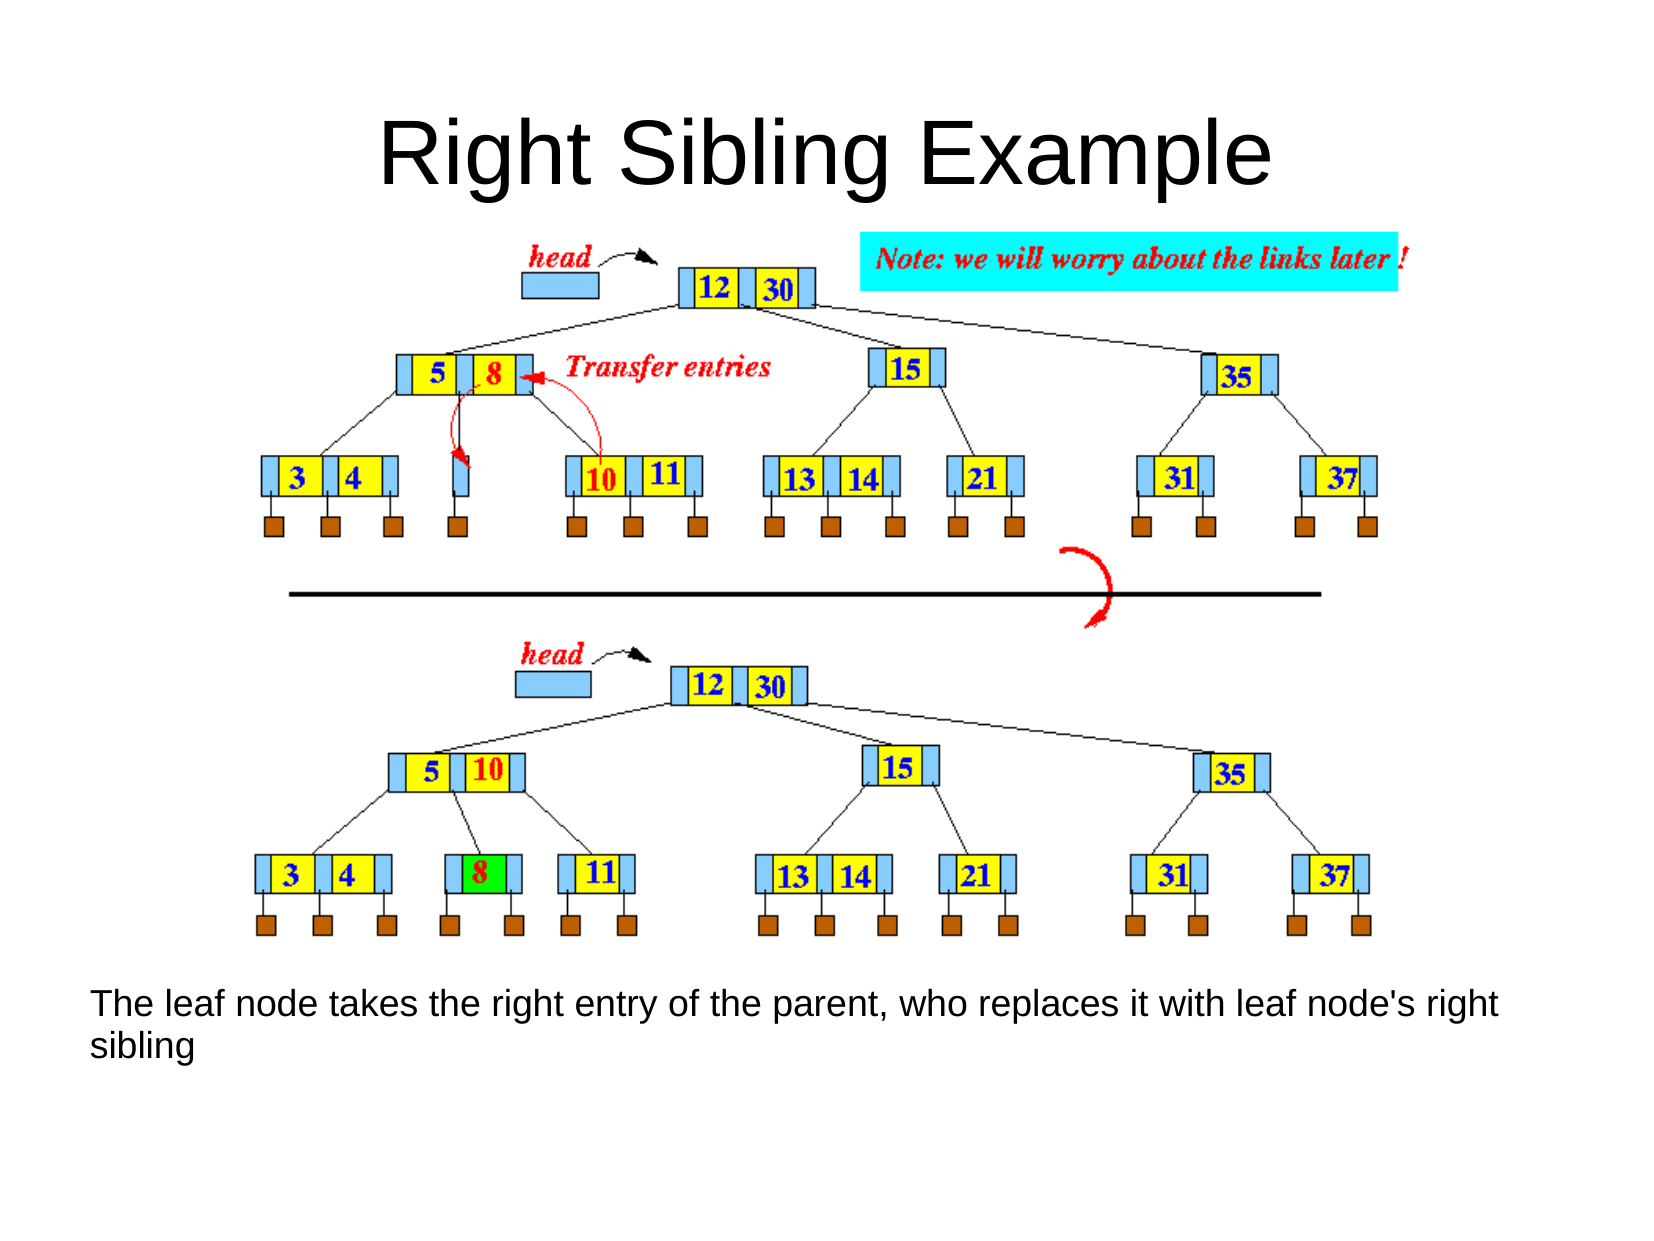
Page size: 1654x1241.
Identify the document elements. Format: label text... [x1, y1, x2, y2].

text_box The leaf node takes the right entry of the parent, who replaces it with leaf node's right sibling [75, 975, 1576, 1074]
picture [225, 224, 1433, 954]
title Right Sibling Example [82, 56, 1571, 250]
